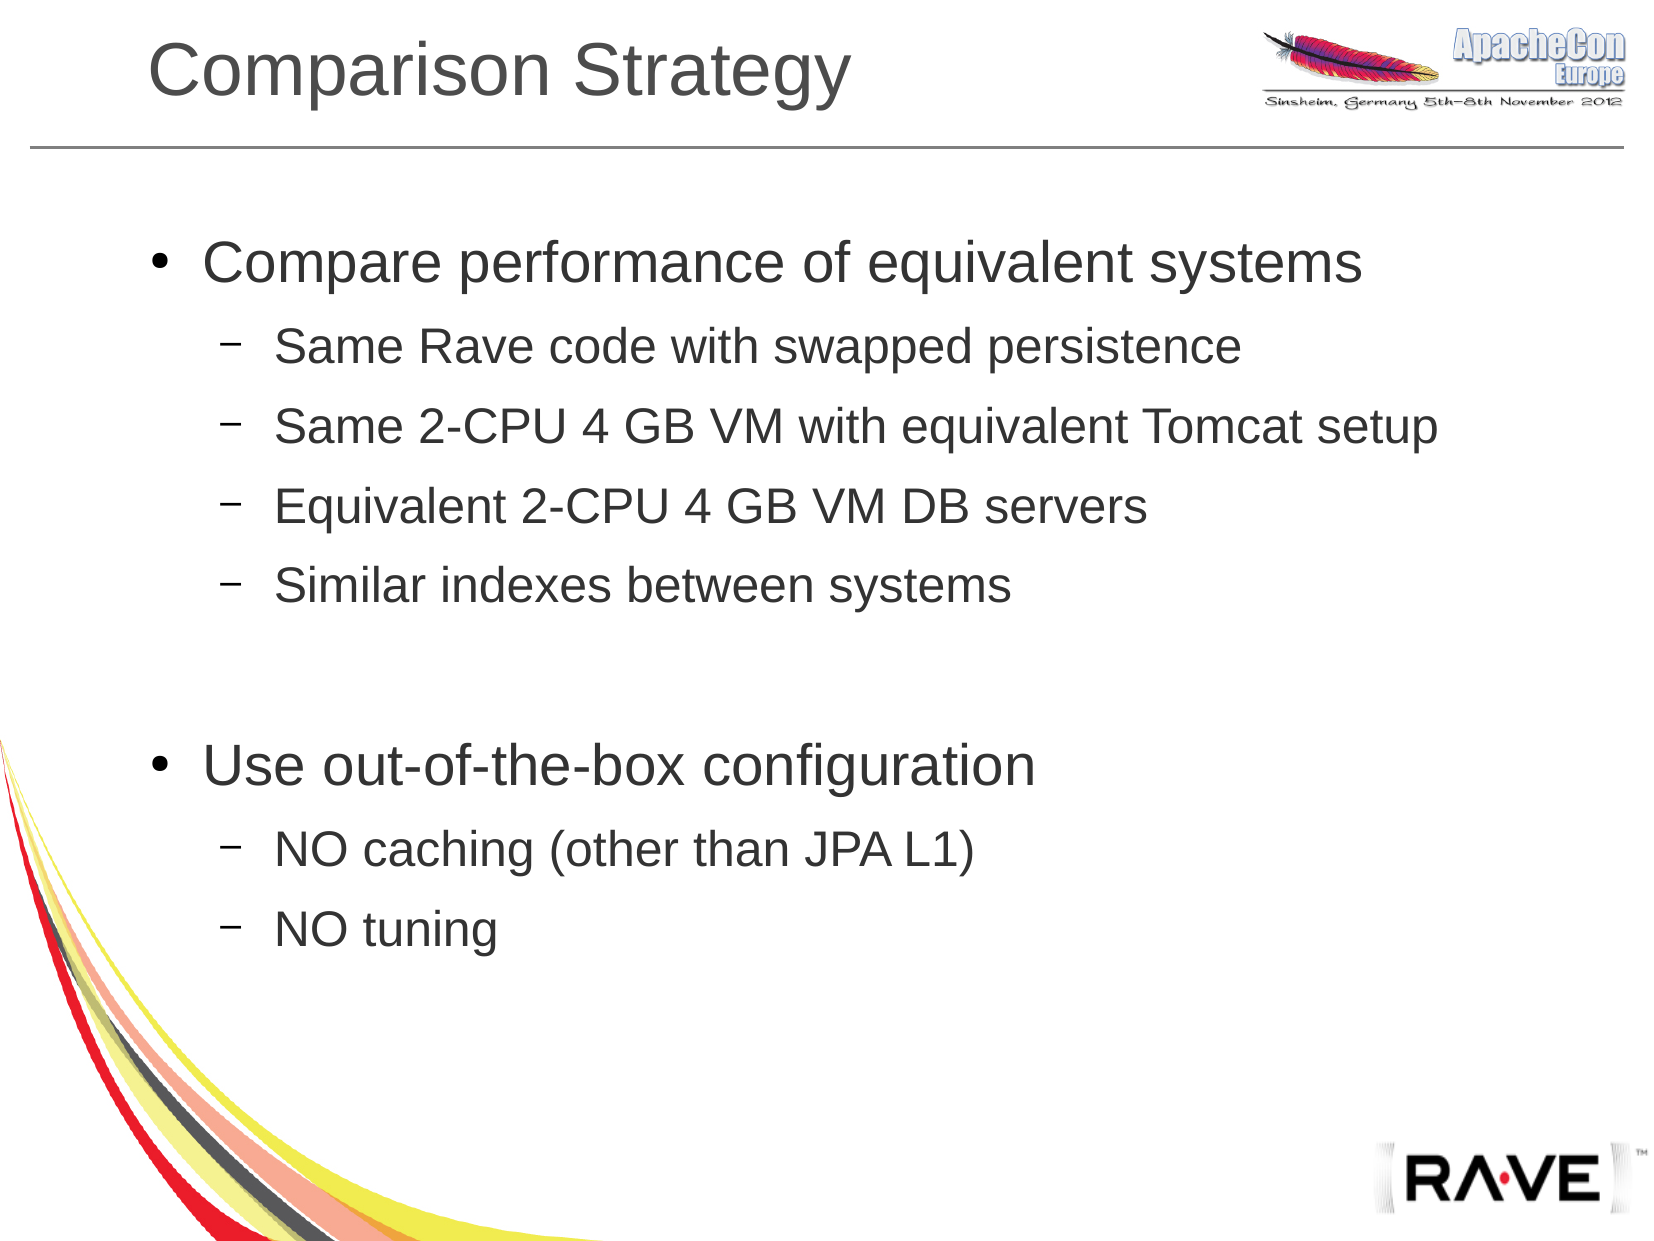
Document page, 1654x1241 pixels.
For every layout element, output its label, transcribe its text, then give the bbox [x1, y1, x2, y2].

list Compare performance of equivalent systems Same Rave code with swapped persistence Same 2-CPU 4 GB VM with equivalent Tomcat setup Equivalent 2-CPU 4 GB VM DB servers Similar indexes between systems Use out-of-the-box configuration NO caching (other than JPA L1) NO tuning [131, 229, 1638, 957]
title Comparison Strategy [147, 20, 1506, 119]
picture [0, 0, 1654, 1241]
